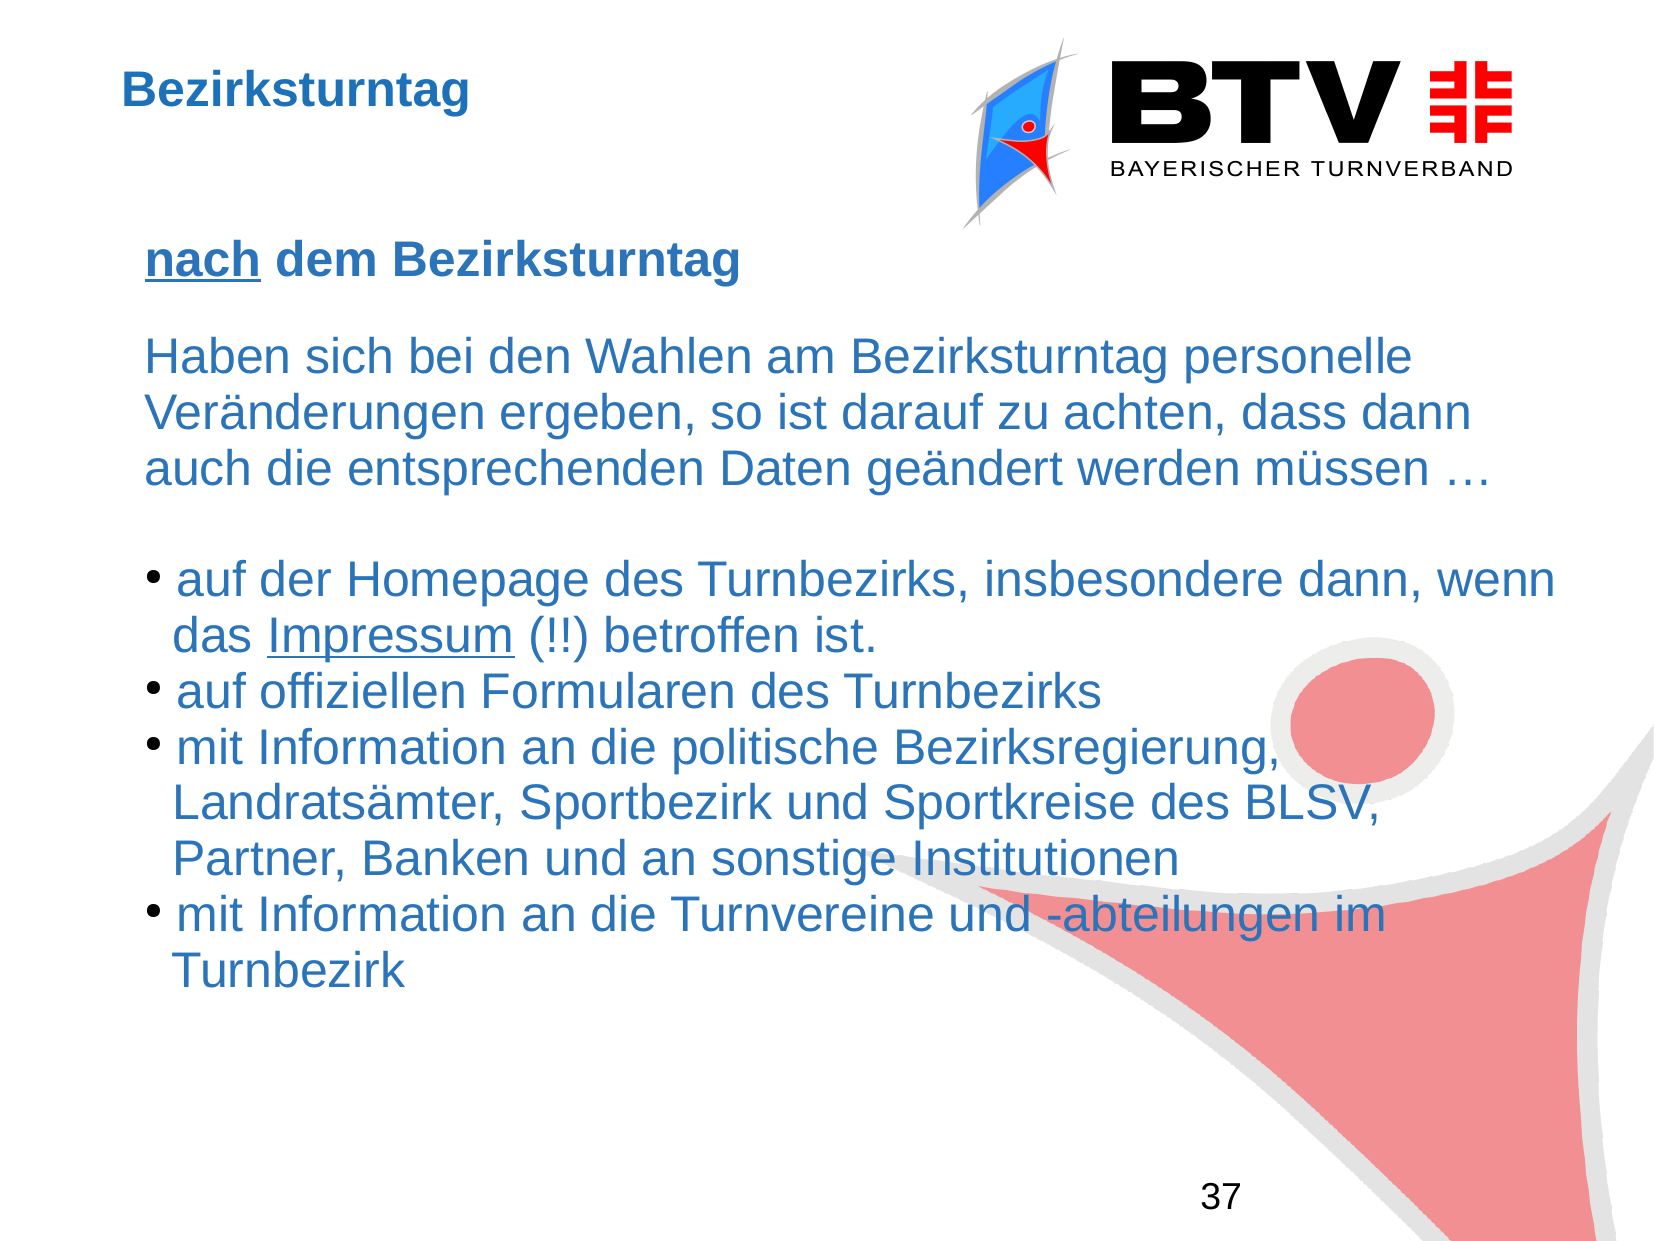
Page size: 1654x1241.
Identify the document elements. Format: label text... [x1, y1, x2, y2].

subtitle nach dem Bezirksturntag Haben sich bei den Wahlen am Bezirksturntag personelle Veränderungen ergeben, so ist darauf zu achten, dass dann auch die entsprechenden Daten geändert werden müssen … auf der Homepage des Turnbezirks, insbesondere dann, wenn das Impressum (!!) betroffen ist. auf offiziellen Formularen des Turnbezirks mit Information an die politische Bezirksregierung, Landratsämter, Sportbezirk und Sportkreise des BLSV, Partner, Banken und an sonstige Institutionen mit Information an die Turnvereine und -abteilungen im Turnbezirk [129, 224, 1595, 1182]
text_box <Nummer> [1185, 1182, 1571, 1216]
picture [854, 637, 1654, 1241]
picture [939, 24, 1548, 224]
title Bezirksturntag [106, 54, 892, 201]
